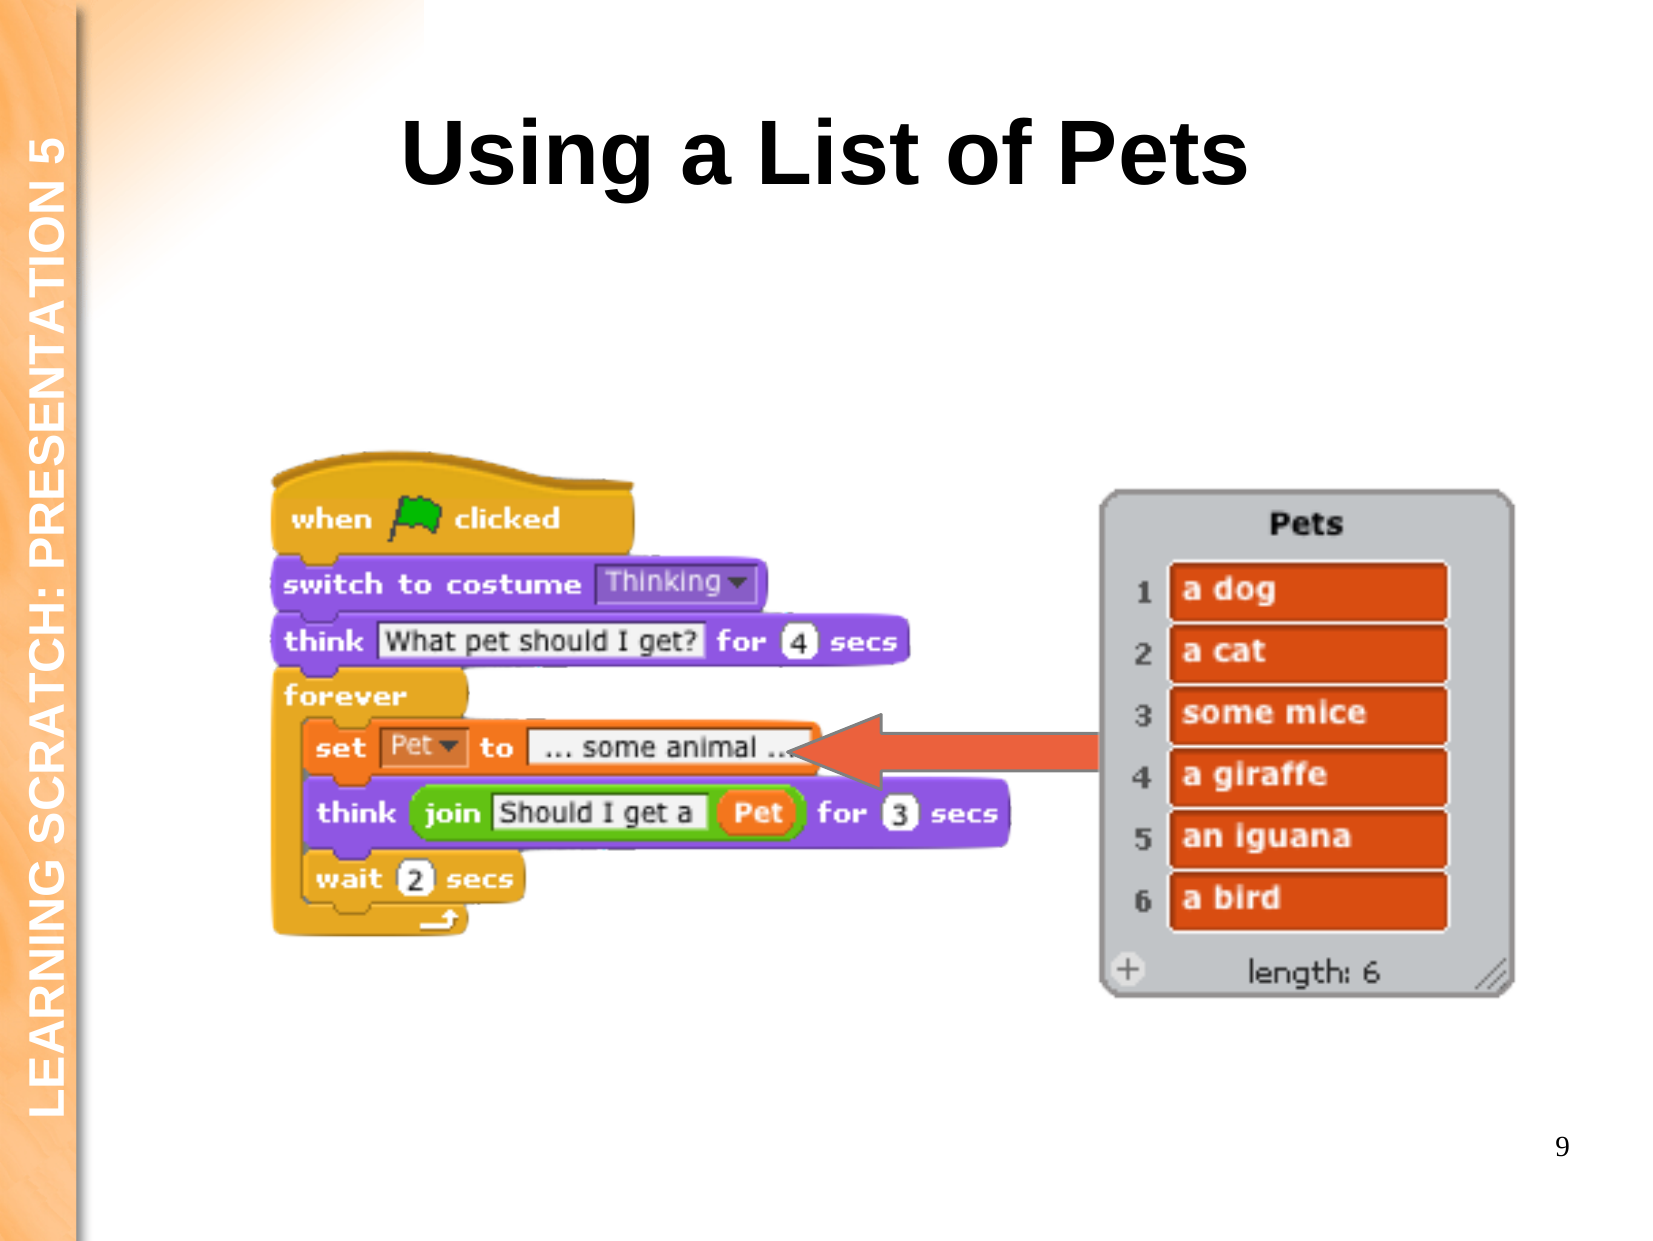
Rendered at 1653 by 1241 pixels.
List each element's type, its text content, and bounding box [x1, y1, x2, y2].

picture [0, 0, 1538, 1241]
title Using a List of Pets [82, 56, 1571, 250]
text_box [787, 714, 1075, 790]
